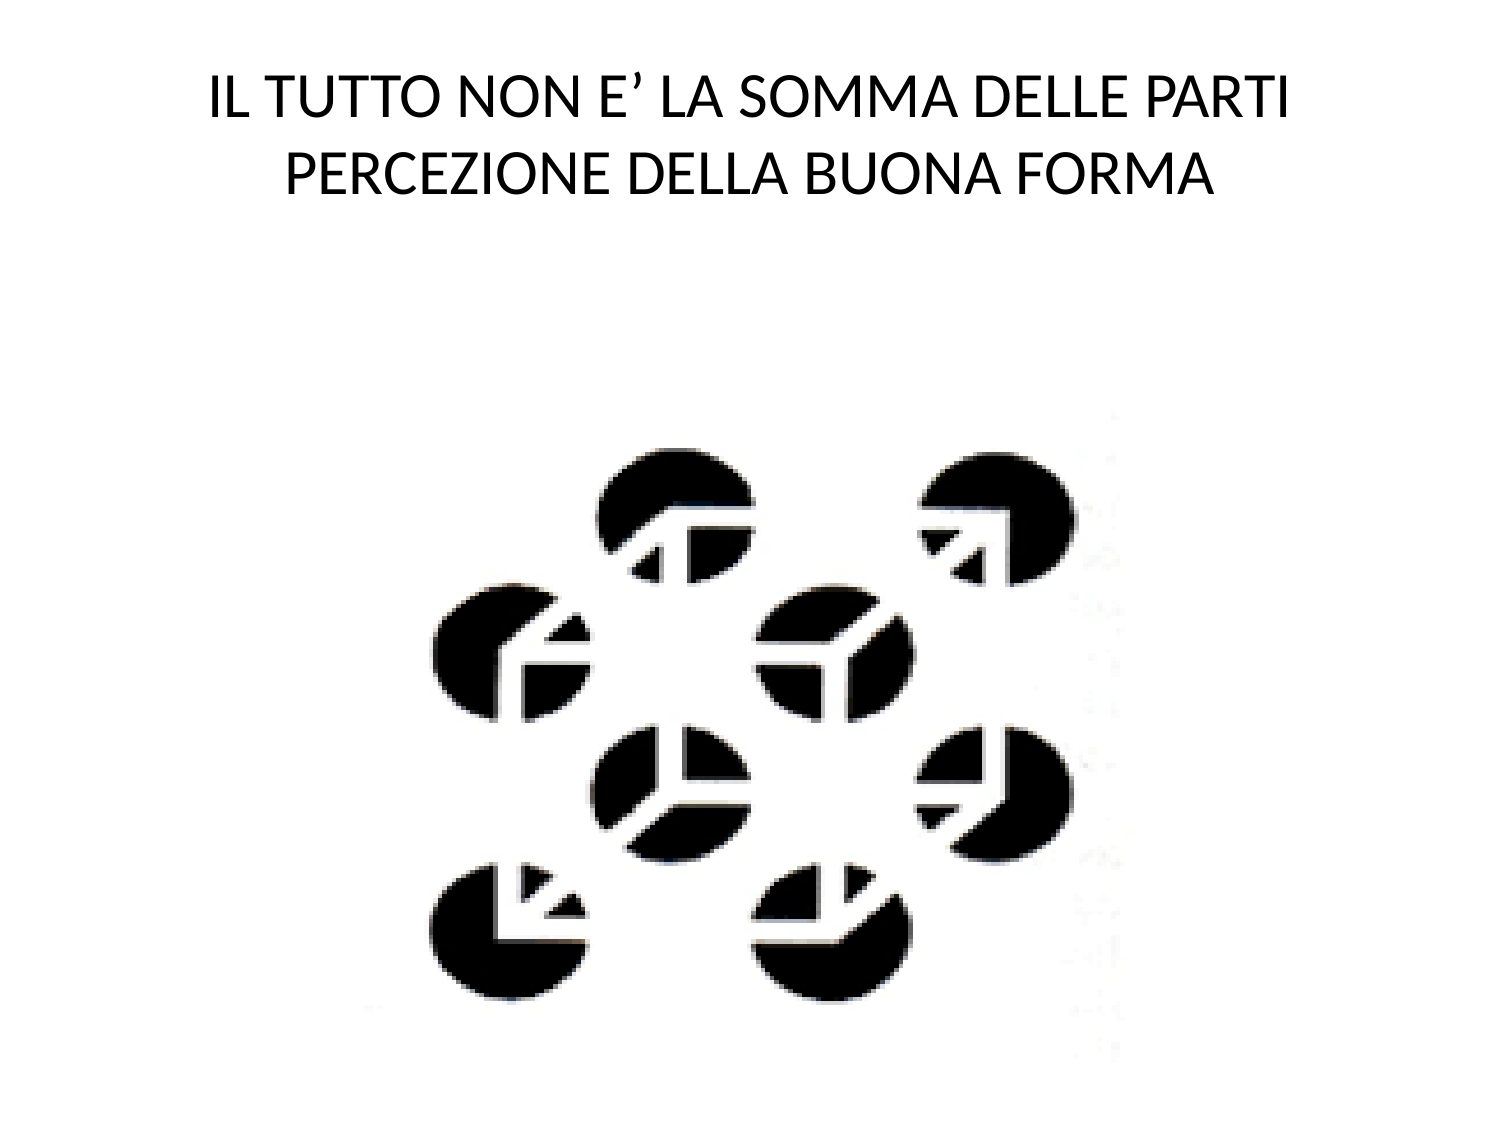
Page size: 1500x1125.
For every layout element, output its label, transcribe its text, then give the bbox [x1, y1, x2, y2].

title IL TUTTO NON E’ LA SOMMA DELLE PARTI PERCEZIONE DELLA BUONA FORMA [75, 45, 1425, 233]
picture [171, 326, 1365, 1120]
